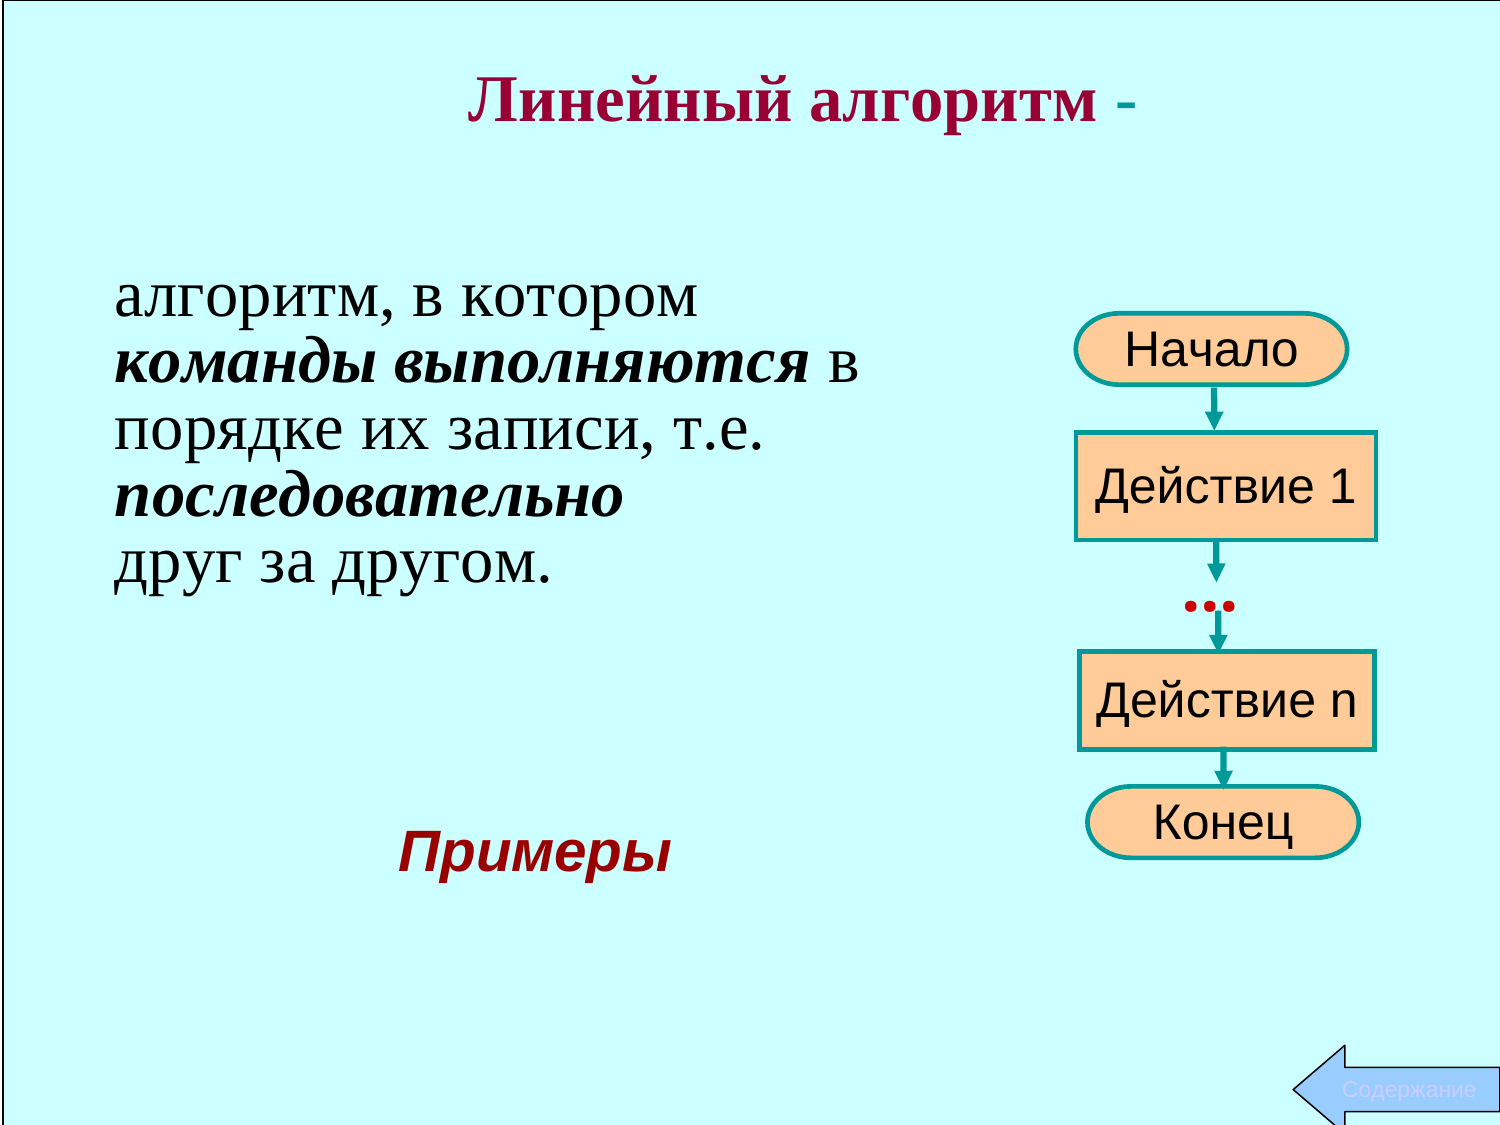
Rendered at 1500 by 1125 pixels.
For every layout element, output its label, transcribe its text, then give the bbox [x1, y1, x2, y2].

text_box алгоритм, в котором команды выполняются в порядке их записи, т.е. последовательно друг за другом. [100, 255, 963, 604]
text_box Линейный алгоритм - [265, 54, 1341, 145]
text_box [3, 0, 1500, 1125]
text_box Содержание [1293, 1045, 1500, 1125]
text_box Конец [1087, 786, 1359, 858]
text_box Примеры [383, 810, 762, 892]
text_box … [1166, 532, 1308, 639]
text_box Действие 1 [1076, 432, 1377, 541]
text_box [1345, 1112, 1500, 1125]
text_box Начало [1075, 313, 1348, 385]
text_box Действие n [1079, 651, 1375, 750]
